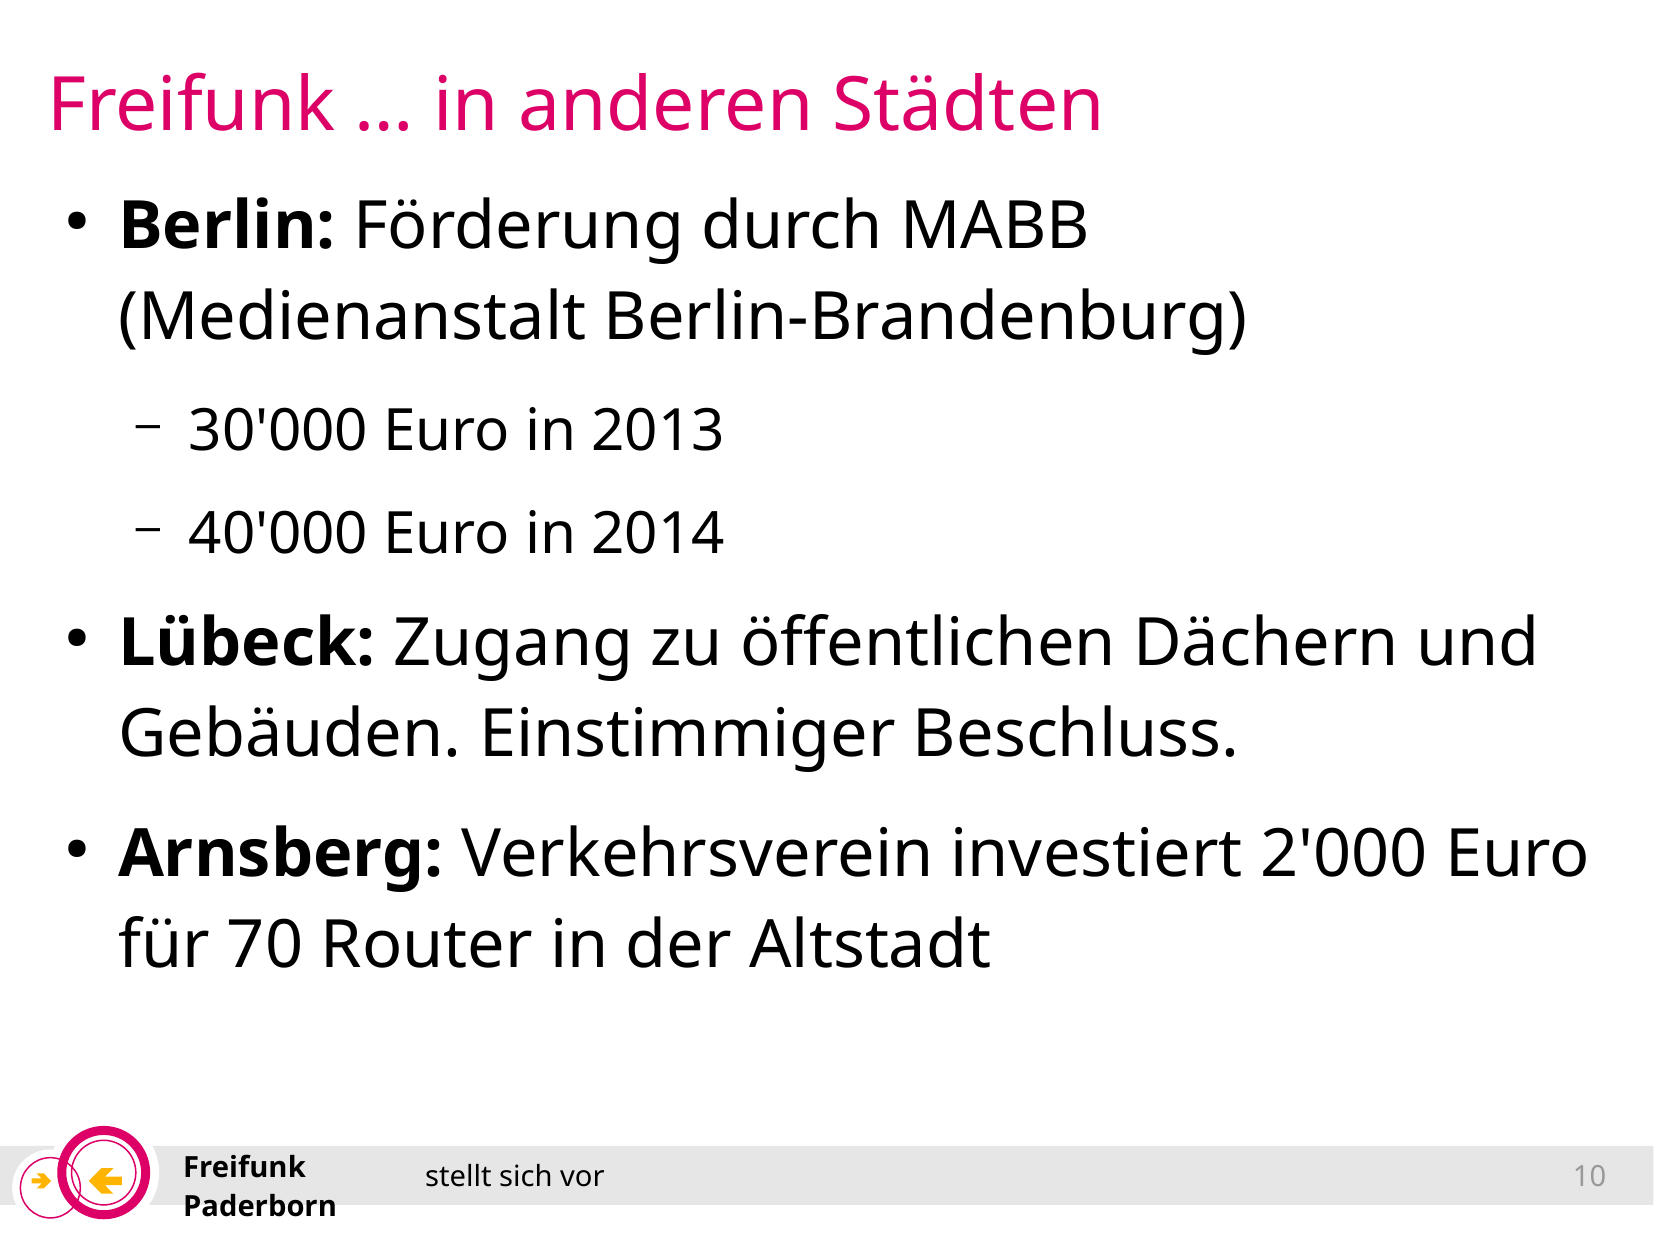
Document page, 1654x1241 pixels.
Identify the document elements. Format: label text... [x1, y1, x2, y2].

list Berlin: Förderung durch MABB (Medienanstalt Berlin-Brandenburg) 30'000 Euro in 2013 40'000 Euro in 2014 Lübeck: Zugang zu öffentlichen Dächern und Gebäuden. Einstimmiger Beschluss. Arnsberg: Verkehrsverein investiert 2'000 Euro für 70 Router in der Altstadt [47, 177, 1607, 1111]
title Freifunk … in anderen Städten [47, 45, 1607, 158]
